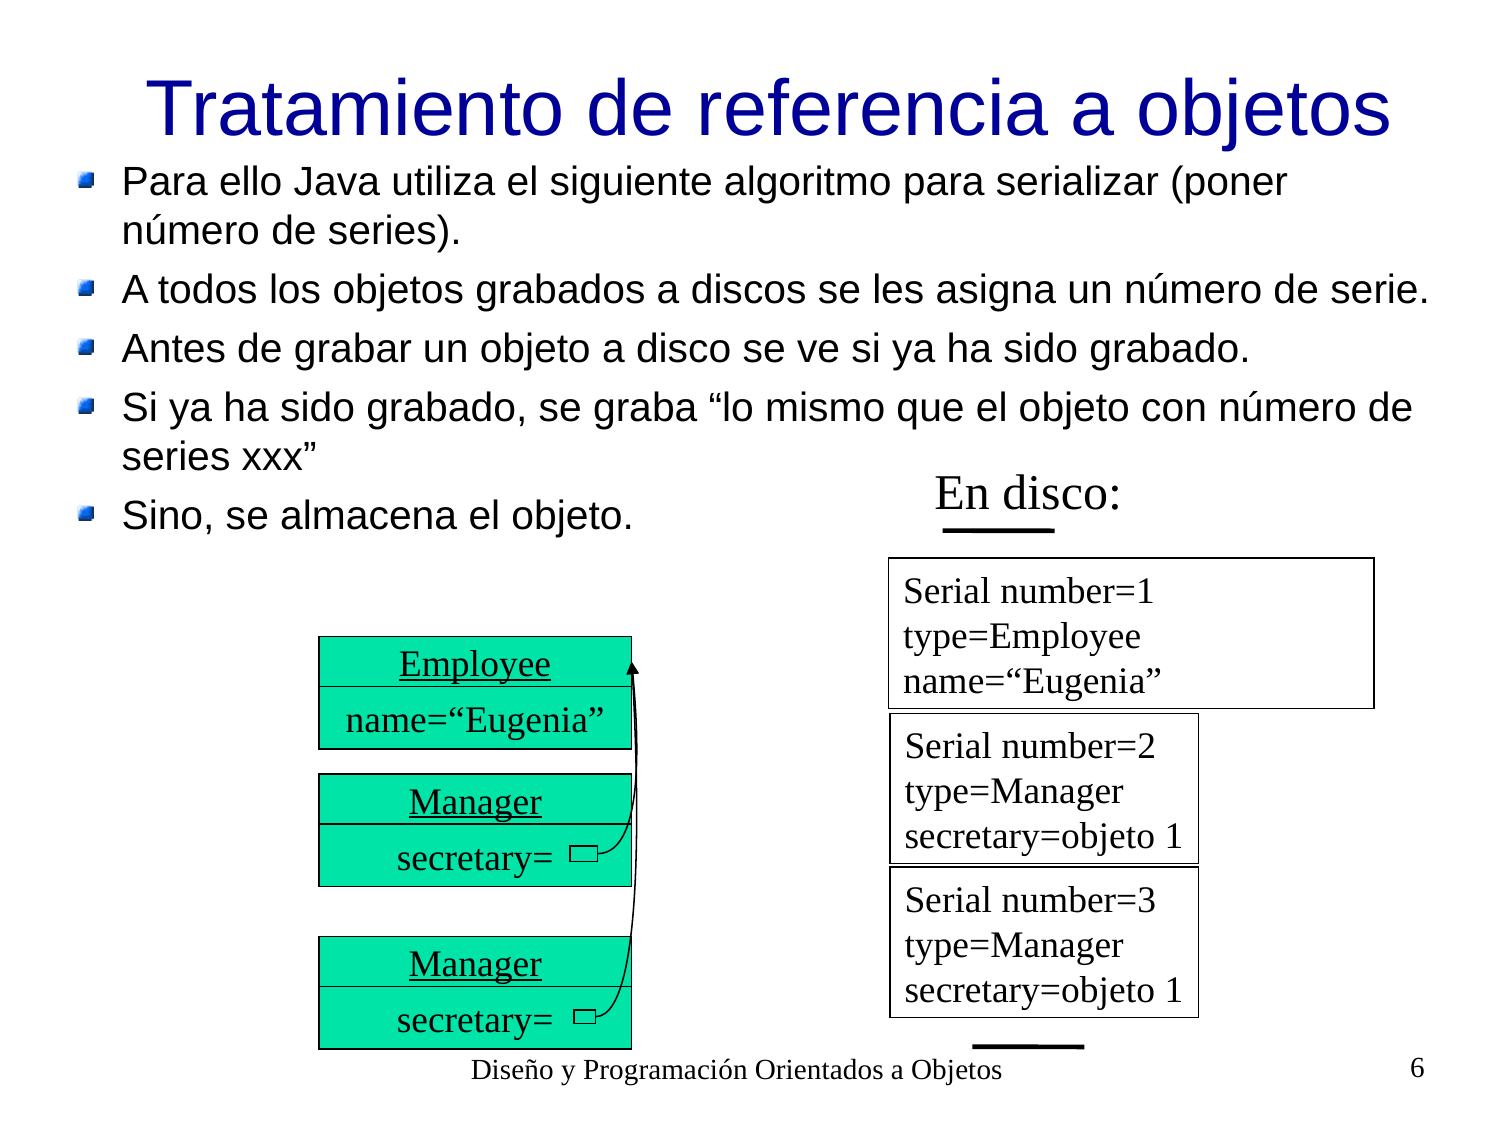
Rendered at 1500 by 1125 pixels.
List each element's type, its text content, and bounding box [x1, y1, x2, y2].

text_box Serial number=3 type=Manager secretary=objeto 1 [889, 867, 1199, 1018]
text_box secretary= [319, 824, 632, 887]
text_box secretary= [319, 986, 632, 1050]
text_box Manager [319, 936, 629, 986]
list Para ello Java utiliza el siguiente algoritmo para serializar (poner número de series). A todos los objetos grabados a discos se les asigna un número de serie. Antes de grabar un objeto a disco se ve si ya ha sido grabado. Si ya ha sido grabado, se graba “lo mismo que el objeto con número de series xxx” Sino, se almacena el objeto. [62, 154, 1436, 581]
text_box Manager [622, 936, 632, 986]
text_box Serial number=1 type=Employee name=“Eugenia” [888, 558, 1375, 709]
text_box Employee [319, 636, 632, 686]
text_box Serial number=2 type=Manager secretary=objeto 1 [889, 713, 1199, 864]
text_box En disco: [919, 451, 1138, 528]
text_box Manager [319, 774, 632, 824]
text_box name=“Eugenia” [319, 686, 632, 750]
title Tratamiento de referencia a objetos [102, 37, 1466, 159]
